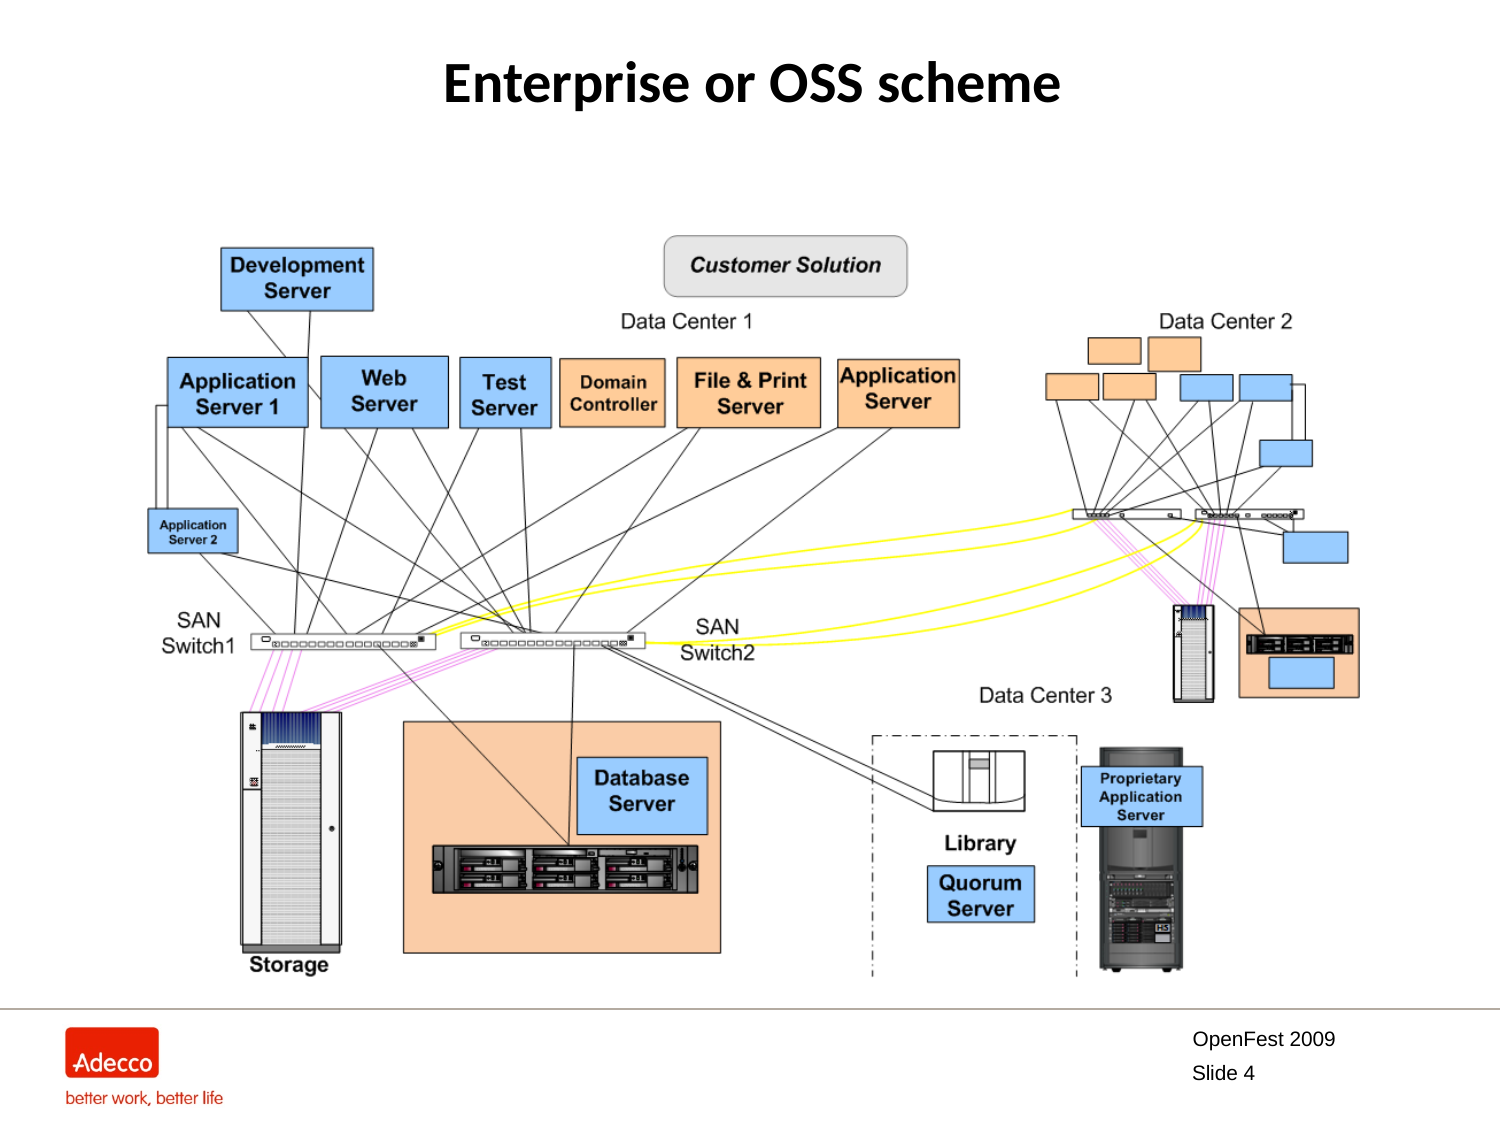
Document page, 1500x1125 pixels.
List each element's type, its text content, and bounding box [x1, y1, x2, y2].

title Enterprise or OSS scheme [65, 58, 1441, 213]
text_box Slide <number> [1192, 1059, 1443, 1087]
text_box [147, 235, 1360, 979]
picture [62, 1024, 225, 1108]
text_box OpenFest 2009 [1192, 1025, 1443, 1056]
